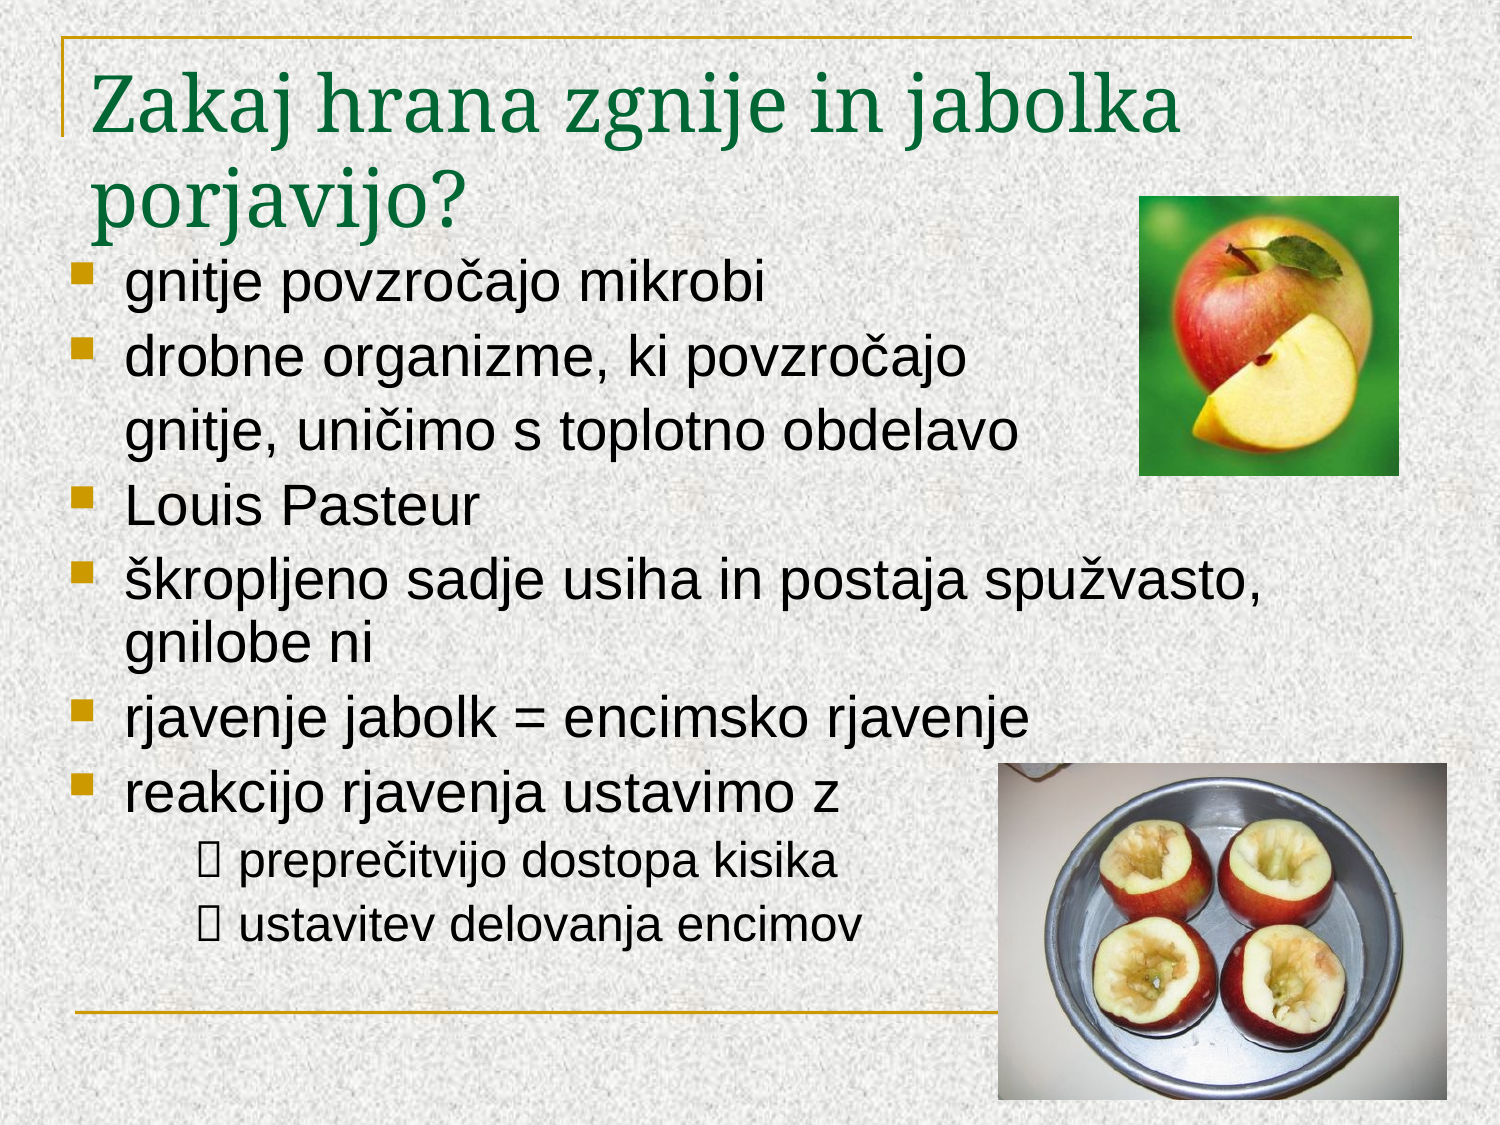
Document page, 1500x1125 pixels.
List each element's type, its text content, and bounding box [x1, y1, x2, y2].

picture [0, 0, 1500, 1125]
title Zakaj hrana zgnije in jabolka porjavijo? [75, 45, 1425, 233]
list gnitje povzročajo mikrobi drobne organizme, ki povzročajo gnitje, uničimo s toplotno obdelavo Louis Pasteur škropljeno sadje usiha in postaja spužvasto, gnilobe ni rjavenje jabolk = encimsko rjavenje reakcijo rjavenja ustavimo z  preprečitvijo dostopa kisika  ustavitev delovanja encimov [53, 243, 1404, 1016]
